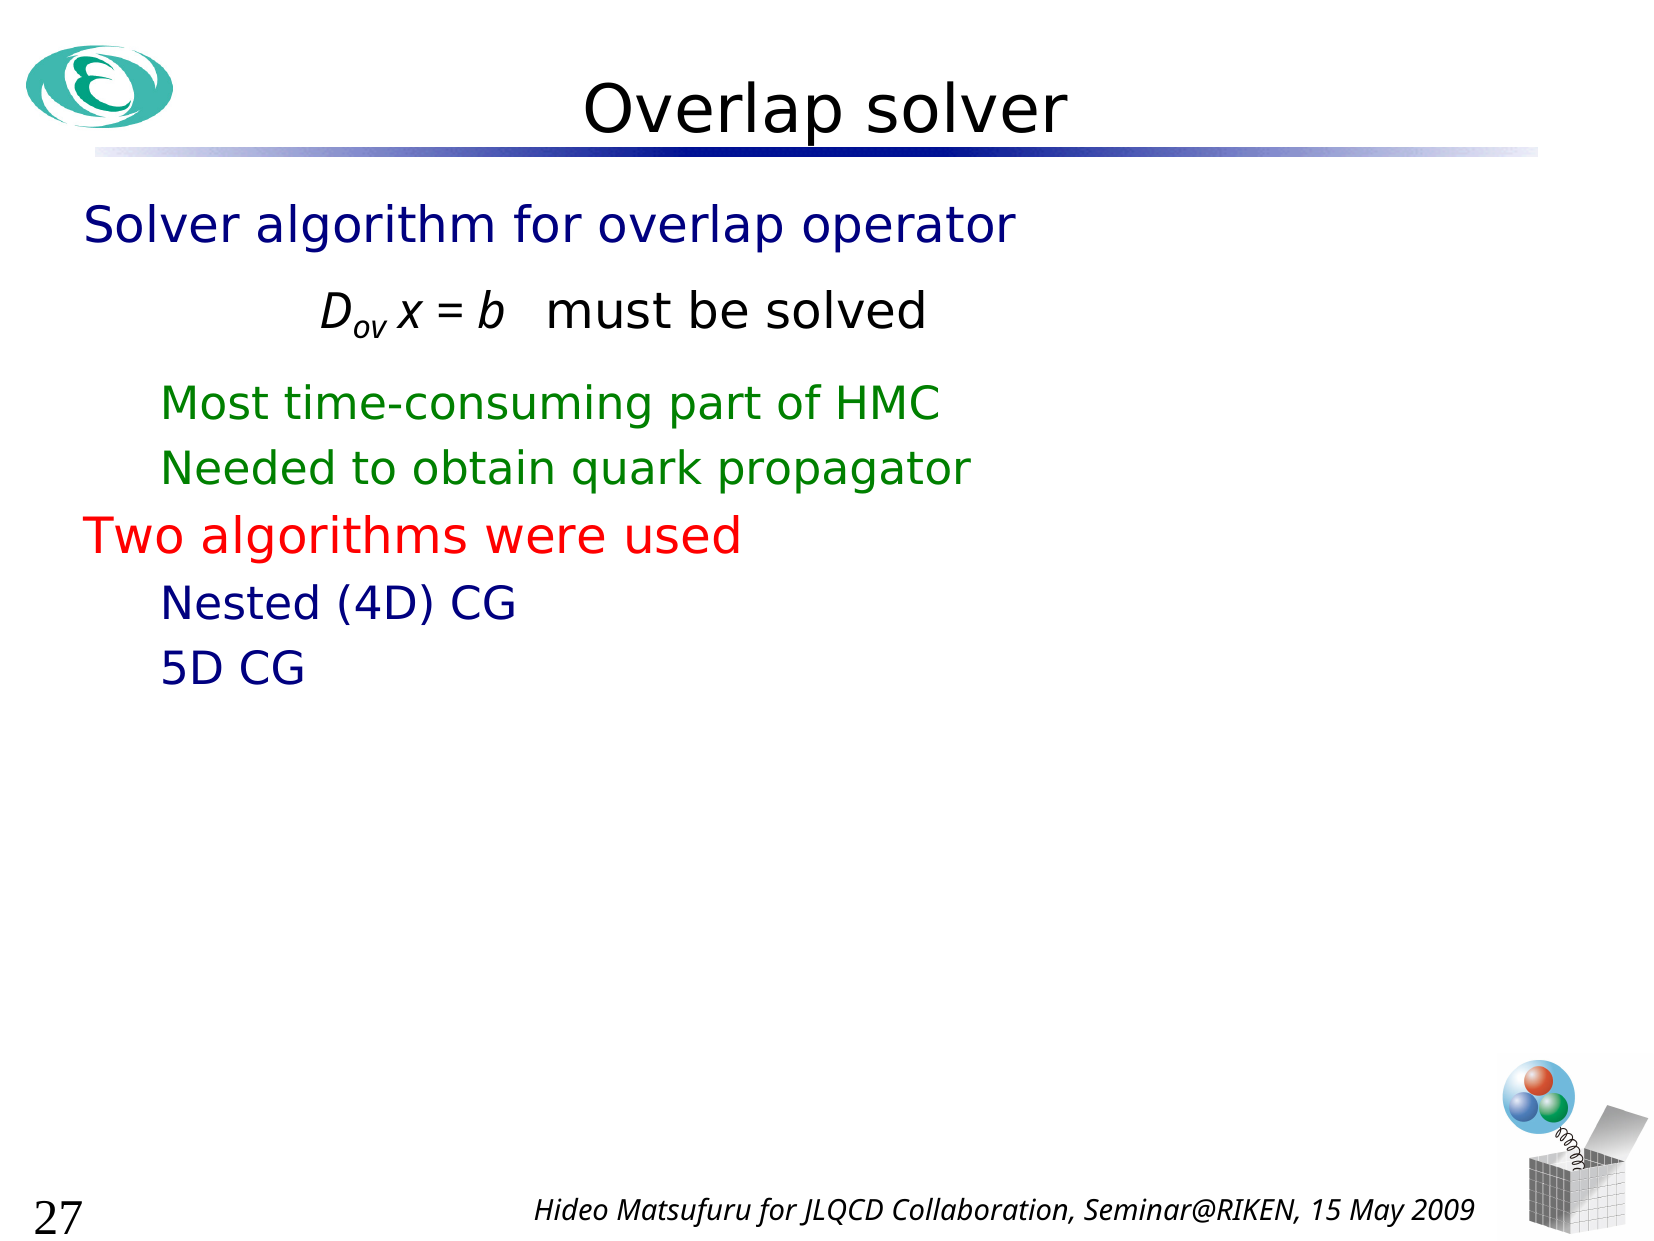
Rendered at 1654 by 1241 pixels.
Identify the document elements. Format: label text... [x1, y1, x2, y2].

picture [95, 147, 201, 157]
picture [20, 37, 179, 136]
picture [1497, 1053, 1654, 1241]
picture [1450, 147, 1538, 157]
list Solver algorithm for overlap operator Most time-consuming part of HMC Needed to obtain quark propagator Two algorithms were used Nested (4D) CG 5D CG [65, 196, 1589, 1107]
title Overlap solver [201, 56, 1450, 163]
text_box Dov x = b must be solved [319, 274, 942, 346]
